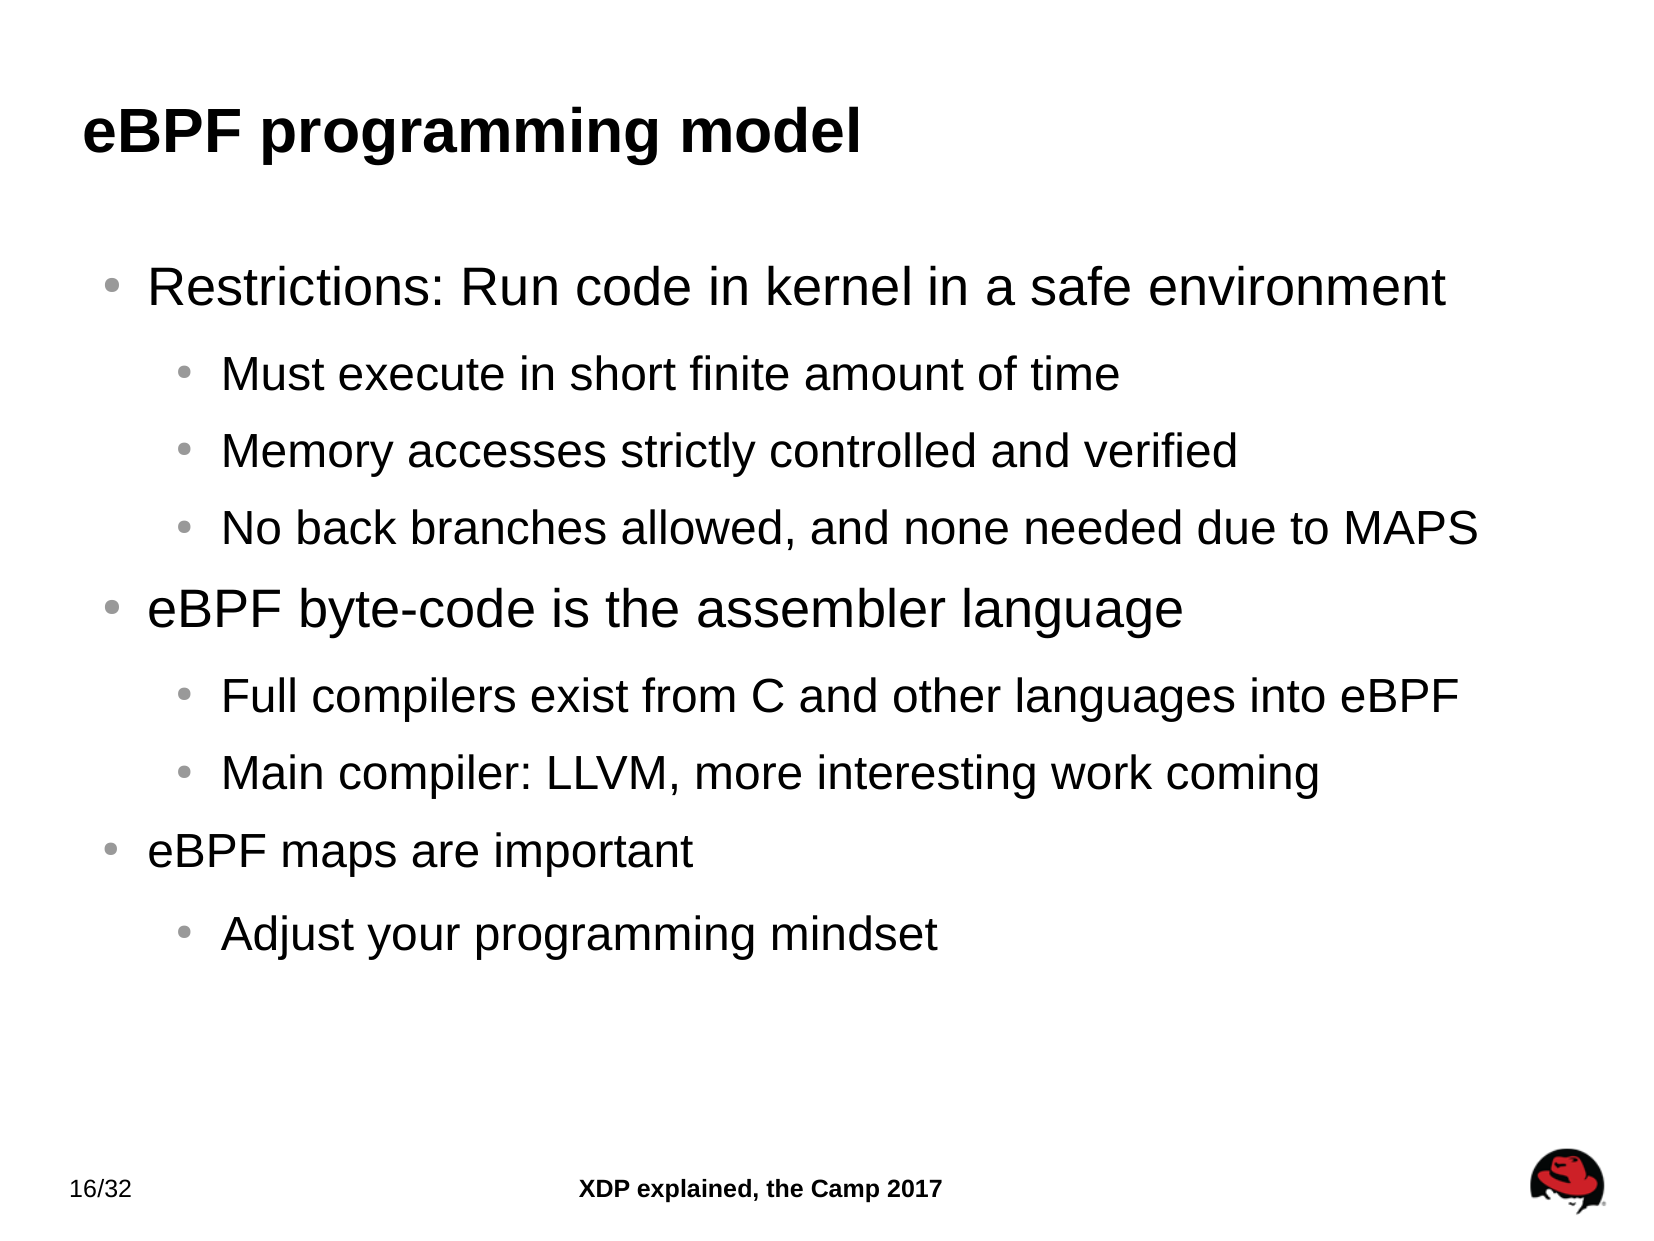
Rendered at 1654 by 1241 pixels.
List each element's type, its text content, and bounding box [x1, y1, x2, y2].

text_box [86, 244, 1575, 1039]
picture [1529, 1146, 1612, 1224]
title eBPF programming model [82, 37, 1571, 226]
list Restrictions: Run code in kernel in a safe environment Must execute in short finite amount of time Memory accesses strictly controlled and verified No back branches allowed, and none needed due to MAPS eBPF byte-code is the assembler language Full compilers exist from C and other languages into eBPF Main compiler: LLVM, more interesting work coming eBPF maps are important Adjust your programming mindset [87, 256, 1576, 1051]
